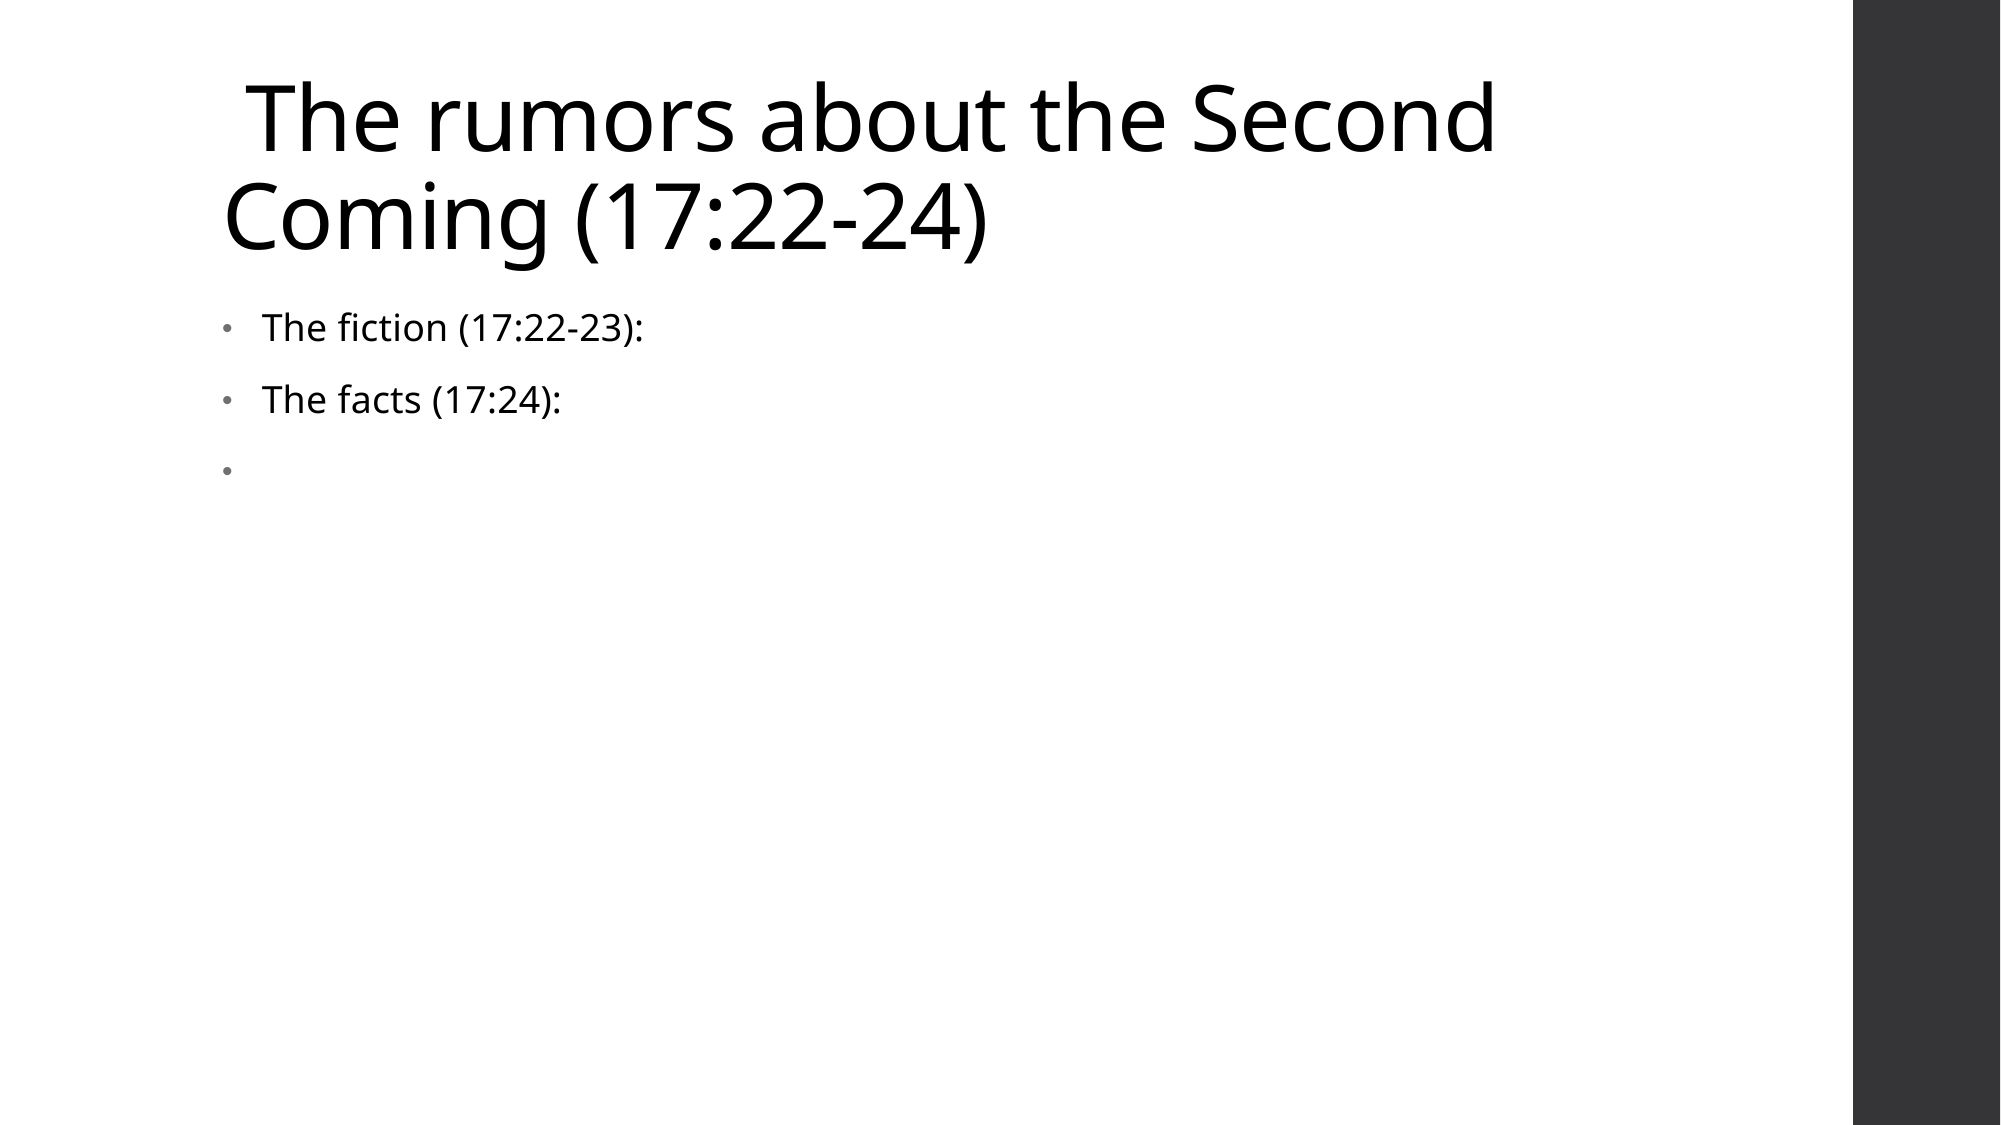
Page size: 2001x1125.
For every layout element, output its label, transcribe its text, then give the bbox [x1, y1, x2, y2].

title The rumors about the Second Coming (17:22-24) [206, 60, 1797, 278]
list The fiction (17:22-23): The facts (17:24): [206, 299, 1617, 1014]
